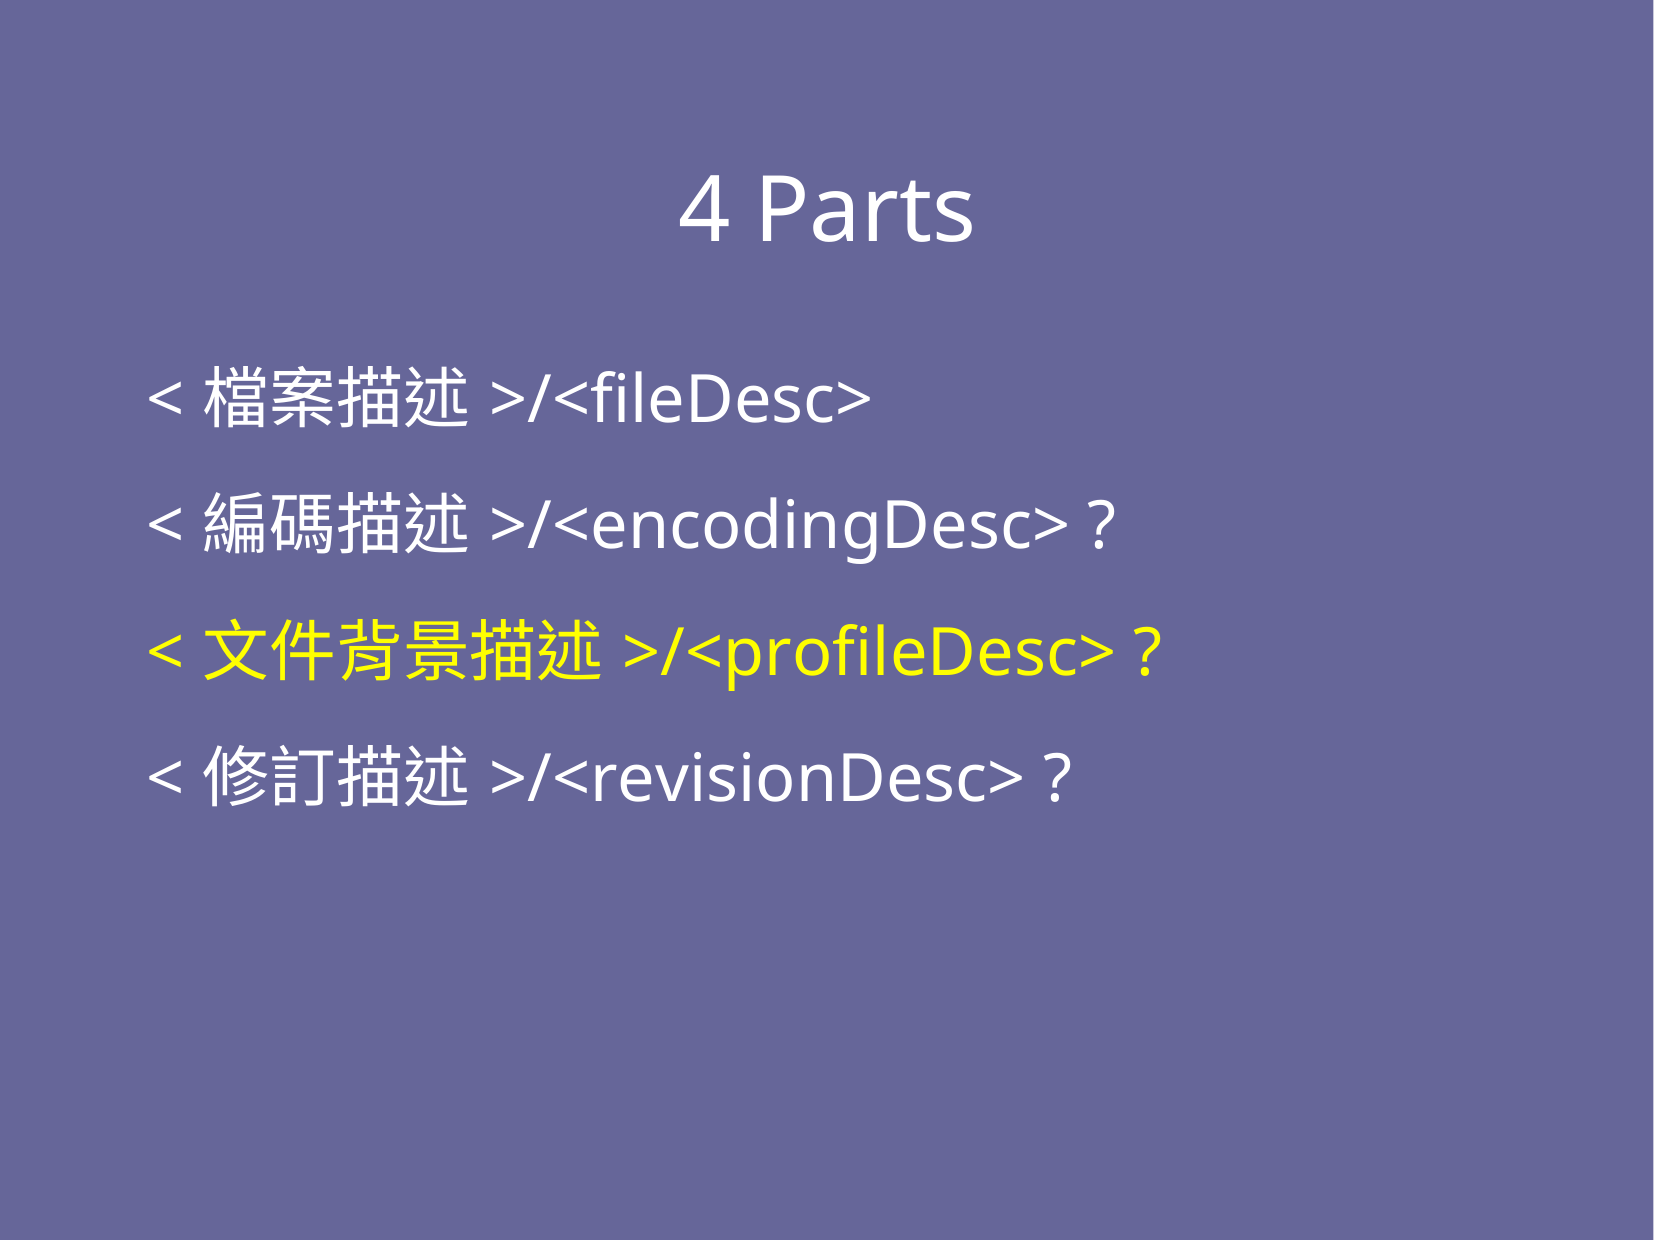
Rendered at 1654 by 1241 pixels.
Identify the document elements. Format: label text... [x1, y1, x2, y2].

list <檔案描述>/<fileDesc> <編碼描述>/<encodingDesc> ? <文件背景描述>/<profileDesc> ? <修訂描述>/<revisionDesc> ? [121, 344, 1534, 1112]
title 4 Parts [121, 102, 1534, 310]
